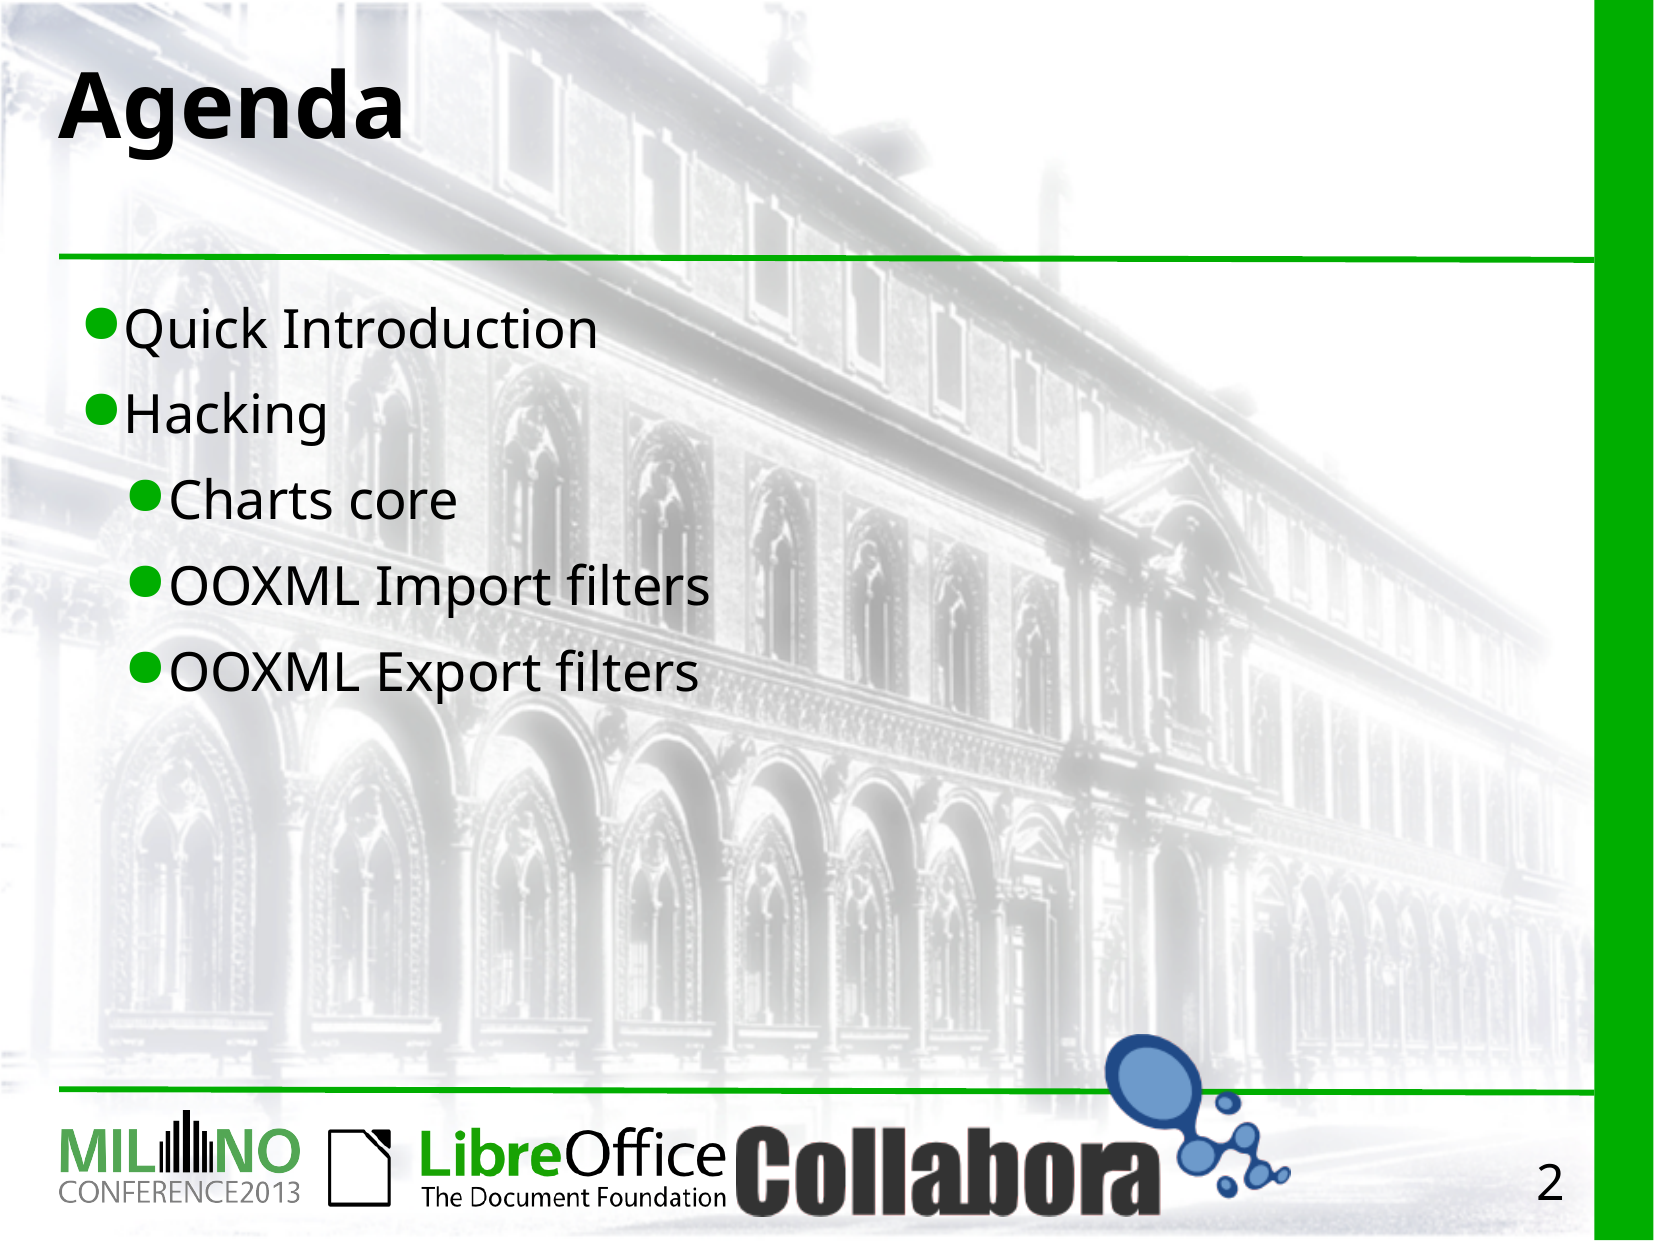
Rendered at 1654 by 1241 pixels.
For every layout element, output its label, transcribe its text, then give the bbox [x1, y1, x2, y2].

title Agenda [59, 29, 1595, 178]
picture [0, 1, 1594, 1241]
list Quick Introduction Hacking Charts core OOXML Import filters OOXML Export filters [35, 290, 1524, 1010]
